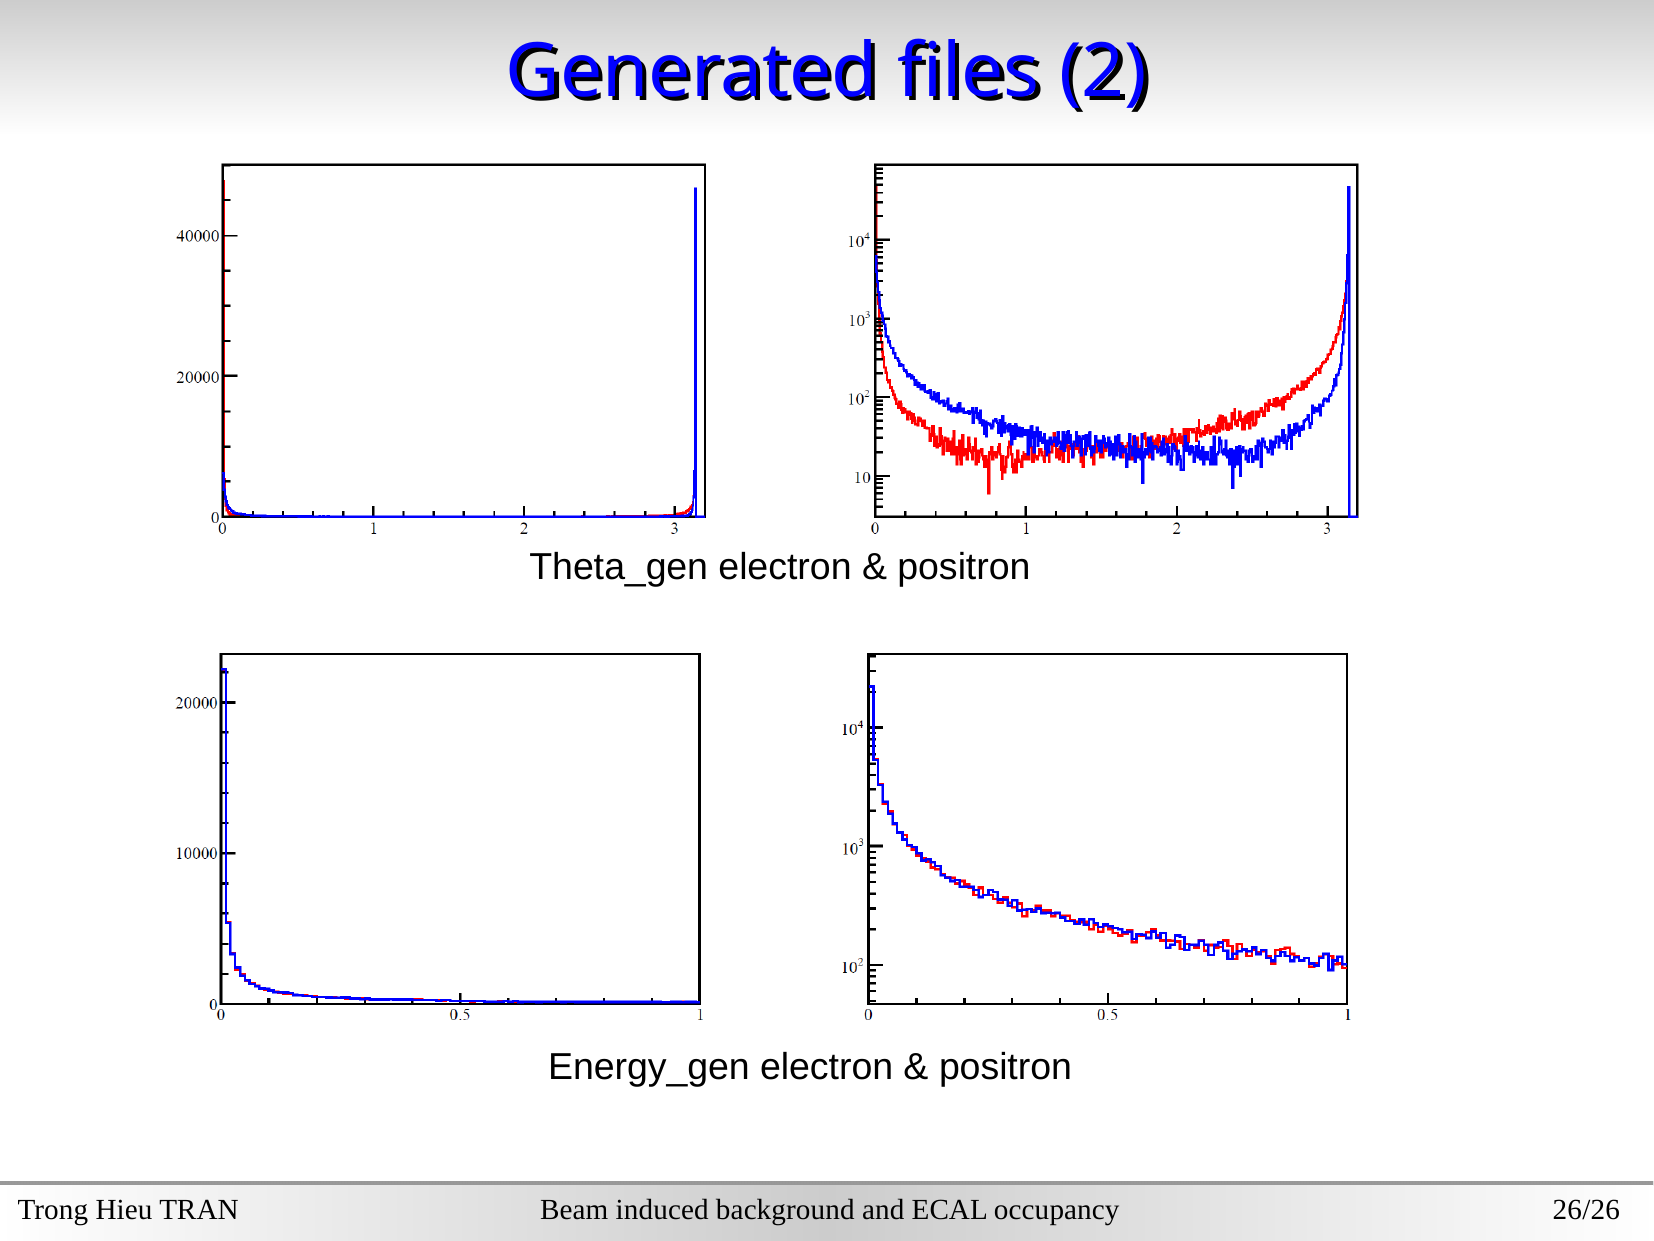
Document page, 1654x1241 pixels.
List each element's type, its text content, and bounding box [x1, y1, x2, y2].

title Generated files (2) [0, 0, 1654, 136]
picture [165, 629, 1366, 1036]
picture [165, 152, 1366, 541]
text_box Energy_gen electron & positron [300, 1038, 1321, 1096]
text_box Theta_gen electron & positron [270, 537, 1291, 595]
